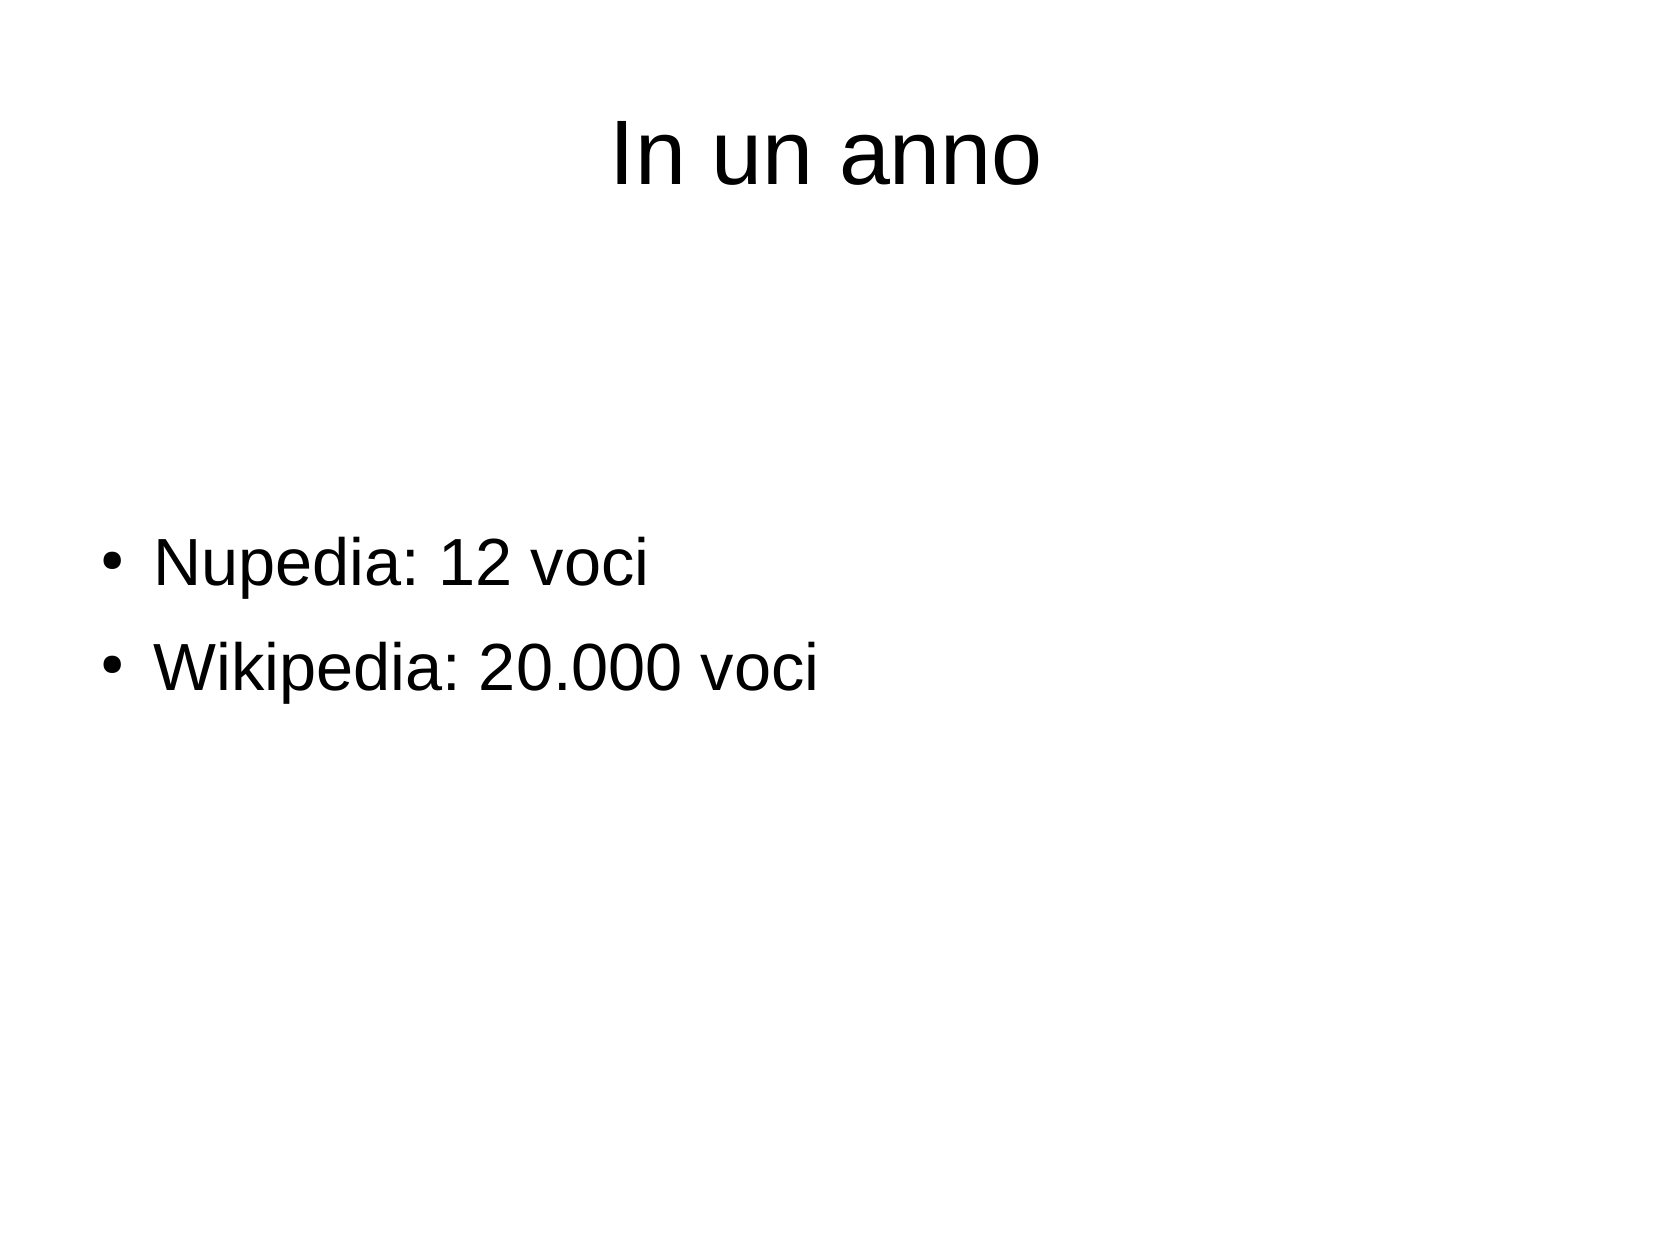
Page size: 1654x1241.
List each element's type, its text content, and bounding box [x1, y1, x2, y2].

list Nupedia: 12 voci Wikipedia: 20.000 voci [82, 525, 1538, 715]
title In un anno [82, 49, 1571, 257]
